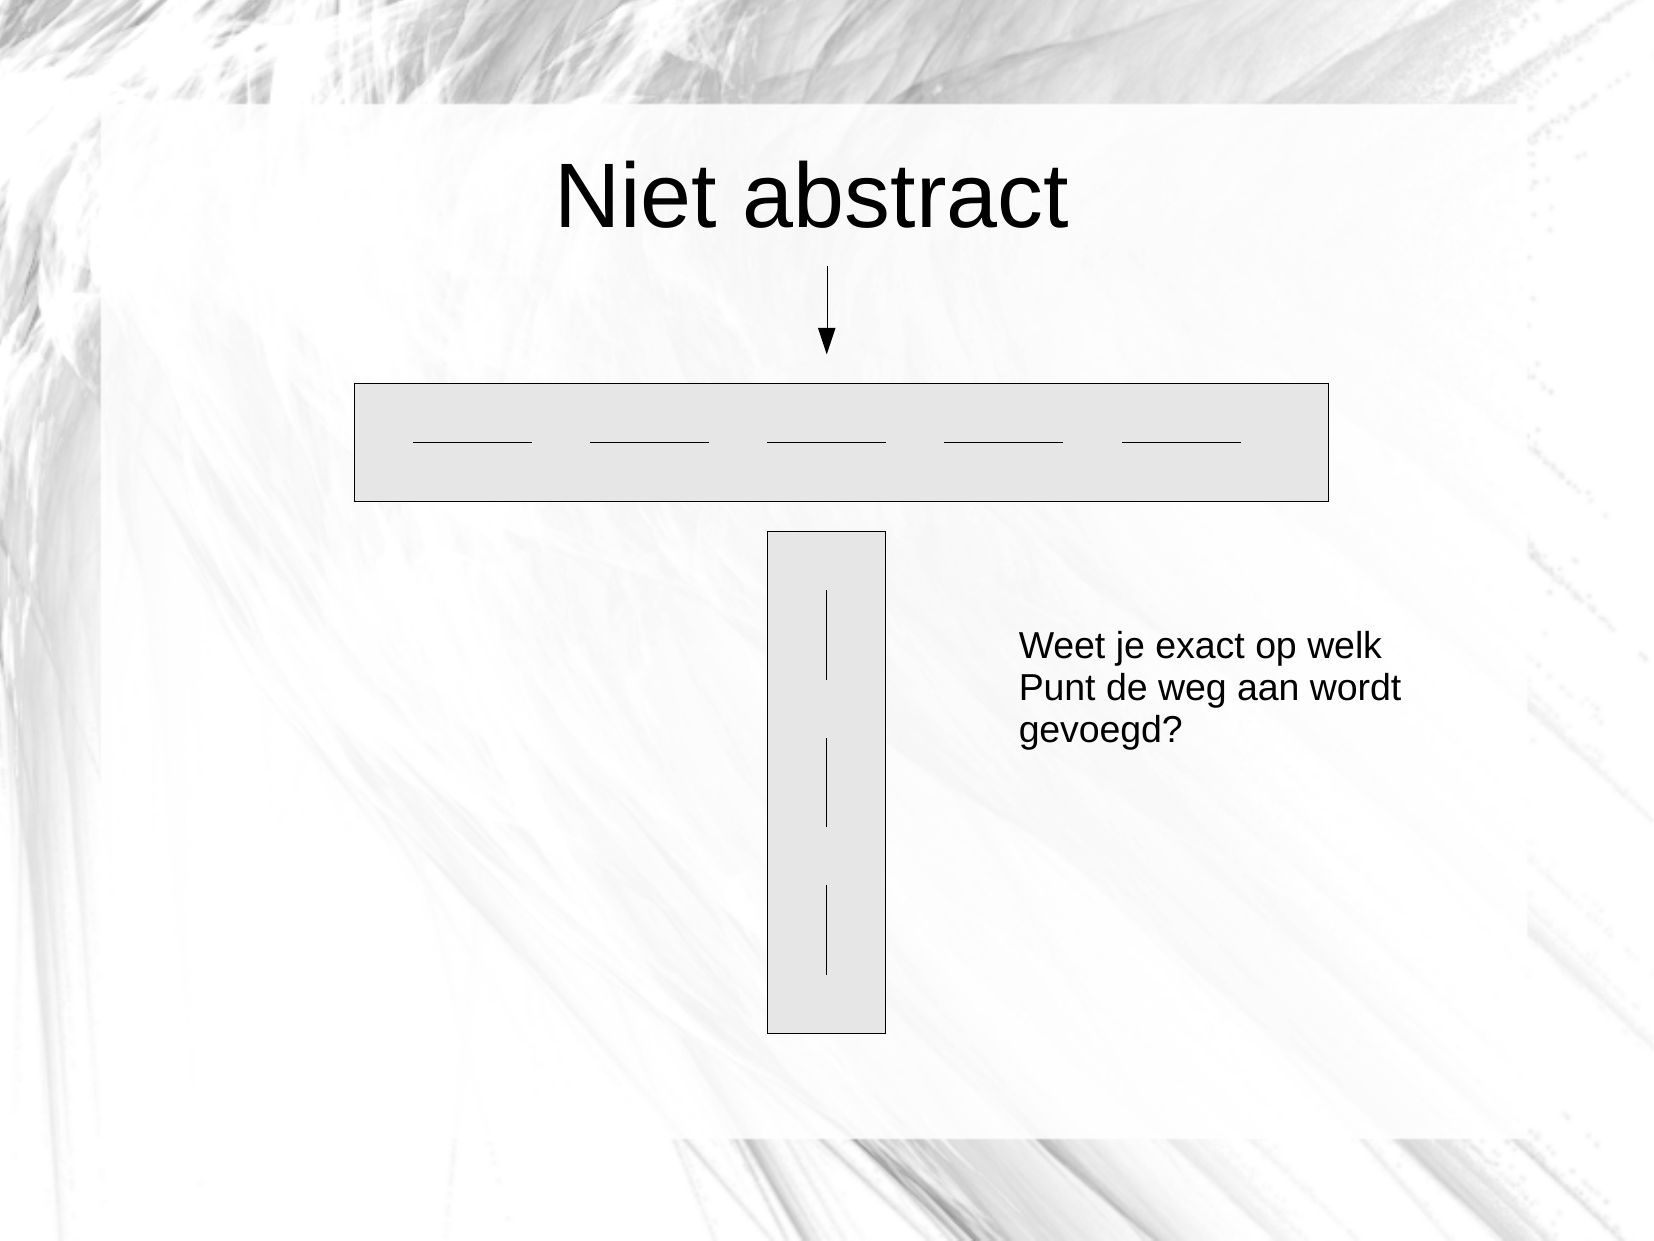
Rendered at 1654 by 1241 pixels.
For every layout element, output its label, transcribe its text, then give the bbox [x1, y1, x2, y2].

title Niet abstract [118, 112, 1506, 281]
text_box Weet je exact op welk Punt de weg aan wordt gevoegd? [1003, 617, 1418, 758]
text_box [354, 383, 1329, 502]
picture [0, 0, 1654, 1241]
text_box [767, 531, 886, 1034]
